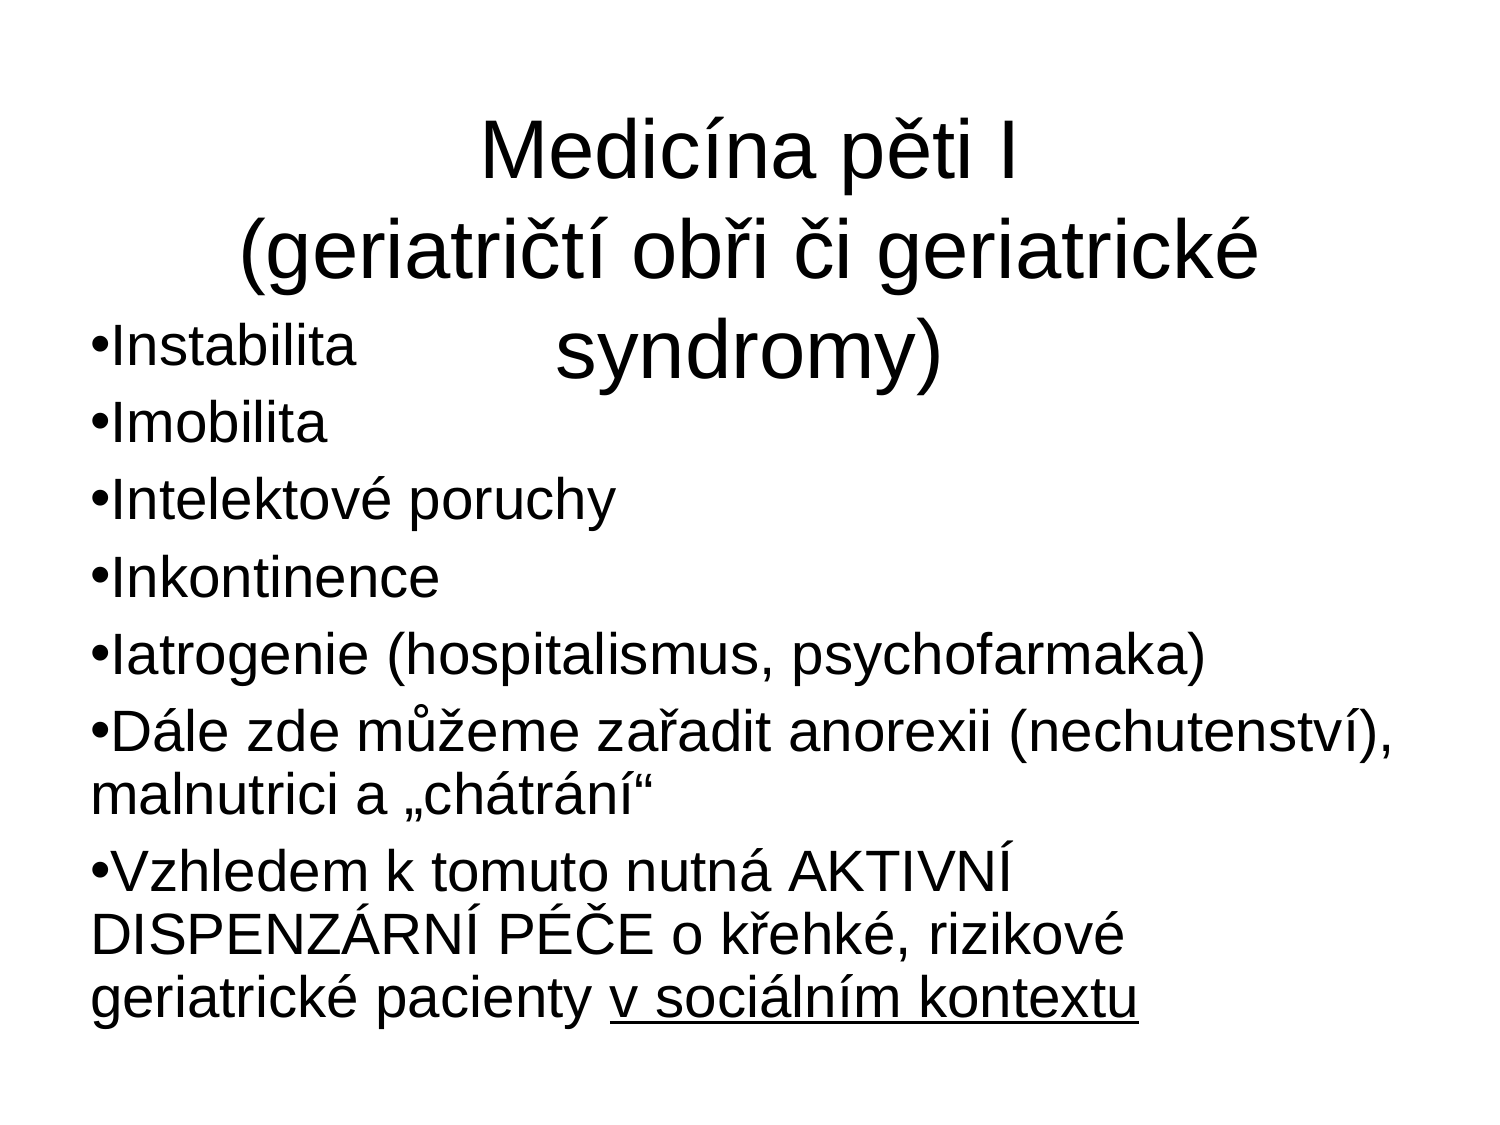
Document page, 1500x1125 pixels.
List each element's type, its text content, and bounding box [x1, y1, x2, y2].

list Instabilita Imobilita Intelektové poruchy Inkontinence Iatrogenie (hospitalismus, psychofarmaka) Dále zde můžeme zařadit anorexii (nechutenství), malnutrici a „chátrání“ Vzhledem k tomuto nutná AKTIVNÍ DISPENZÁRNÍ PÉČE o křehké, rizikové geriatrické pacienty v sociálním kontextu [75, 307, 1426, 1051]
title Medicína pěti I (geriatričtí obři či geriatrické syndromy) [75, 87, 1426, 275]
